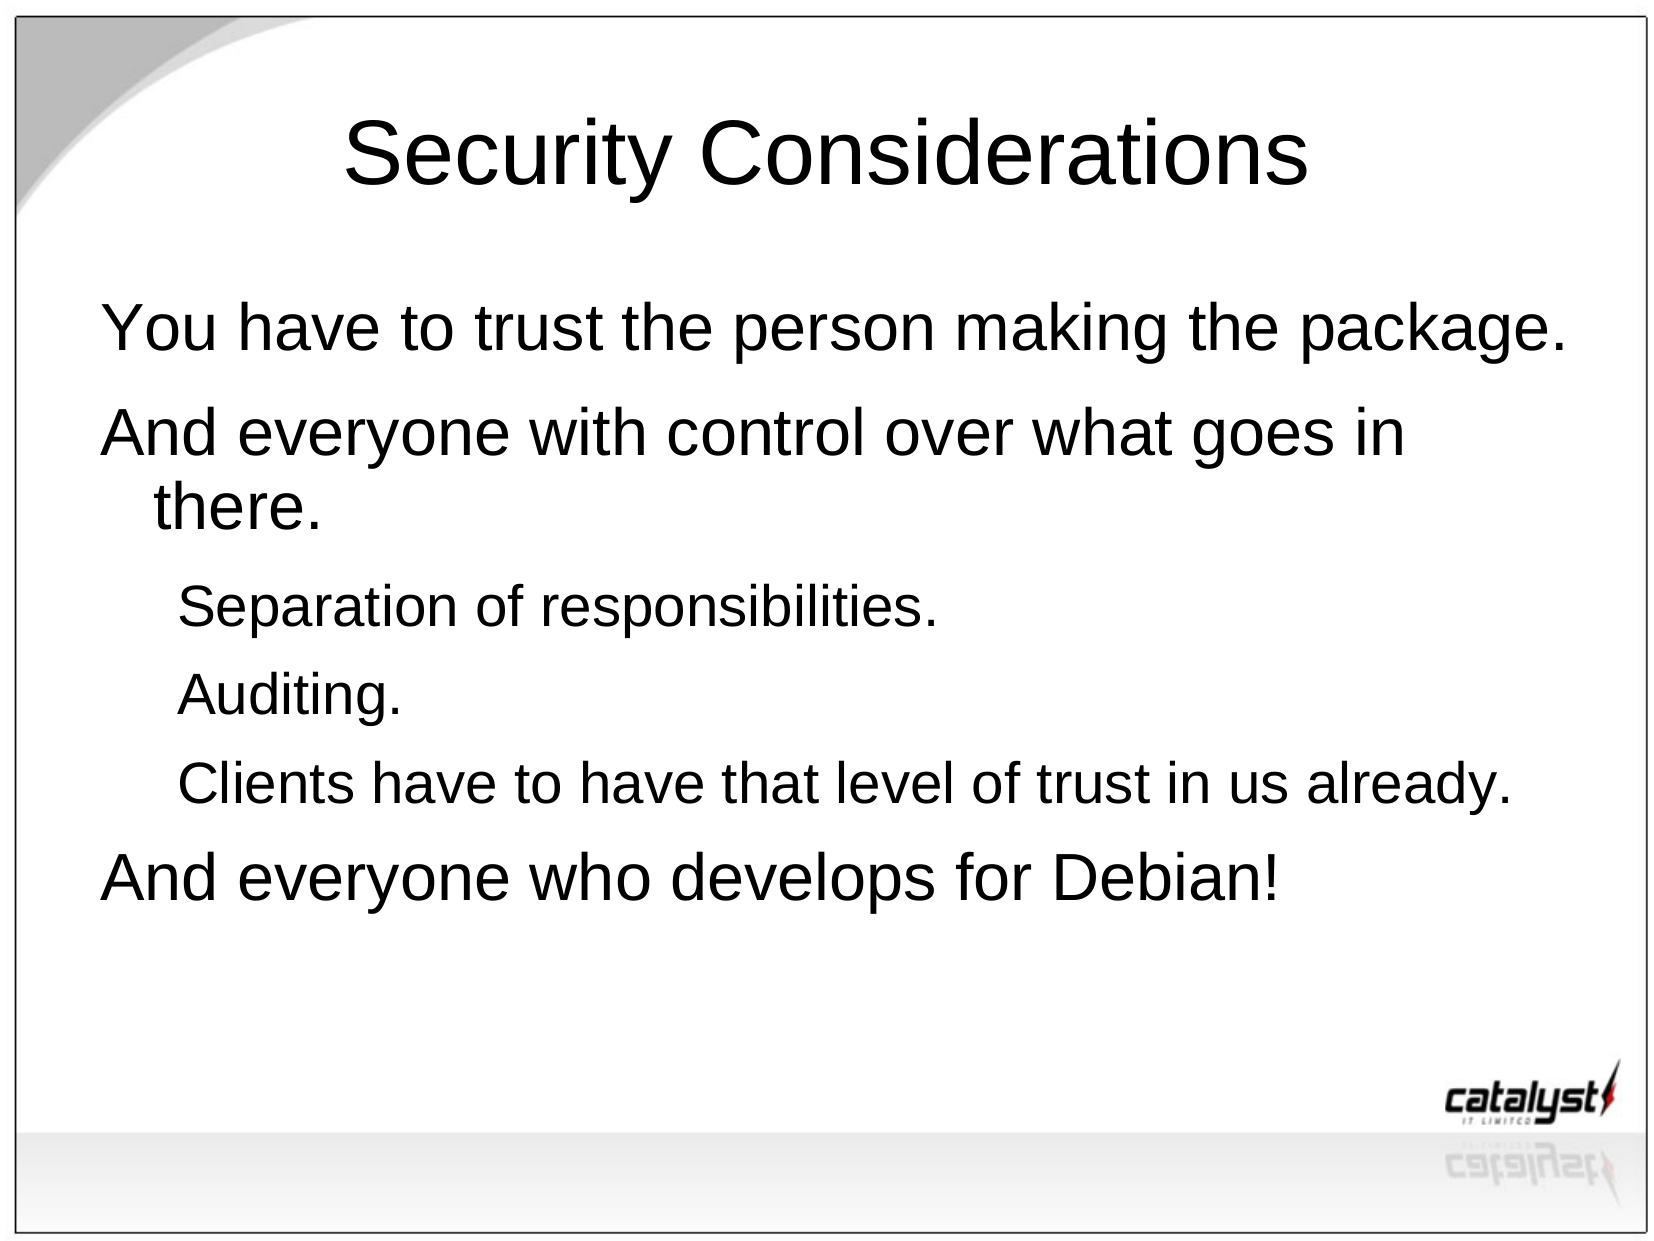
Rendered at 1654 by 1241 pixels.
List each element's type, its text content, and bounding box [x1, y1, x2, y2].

list You have to trust the person making the package. And everyone with control over what goes in there. Separation of responsibilities. Auditing. Clients have to have that level of trust in us already. And everyone who develops for Debian! [82, 290, 1571, 1094]
title Security Considerations [82, 56, 1571, 250]
picture [4, 5, 1654, 1241]
